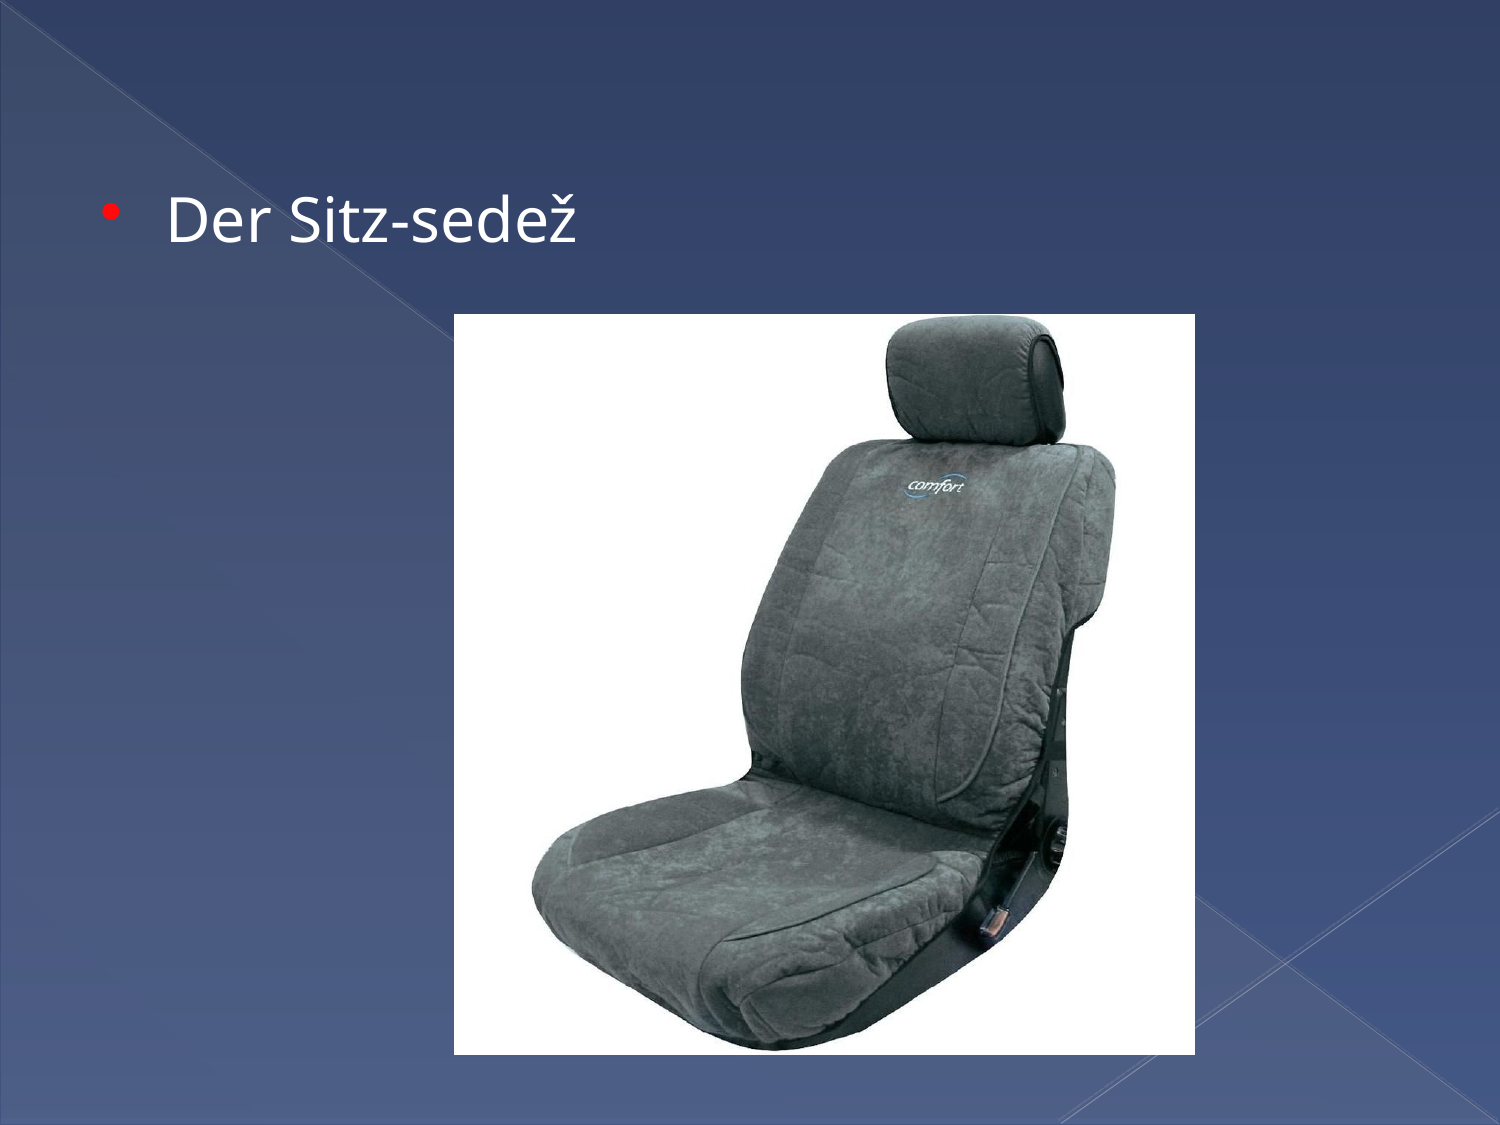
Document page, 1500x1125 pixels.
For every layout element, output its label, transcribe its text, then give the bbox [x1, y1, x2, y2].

list Der Sitz-sedež [76, 172, 1427, 923]
picture [454, 314, 1195, 1055]
